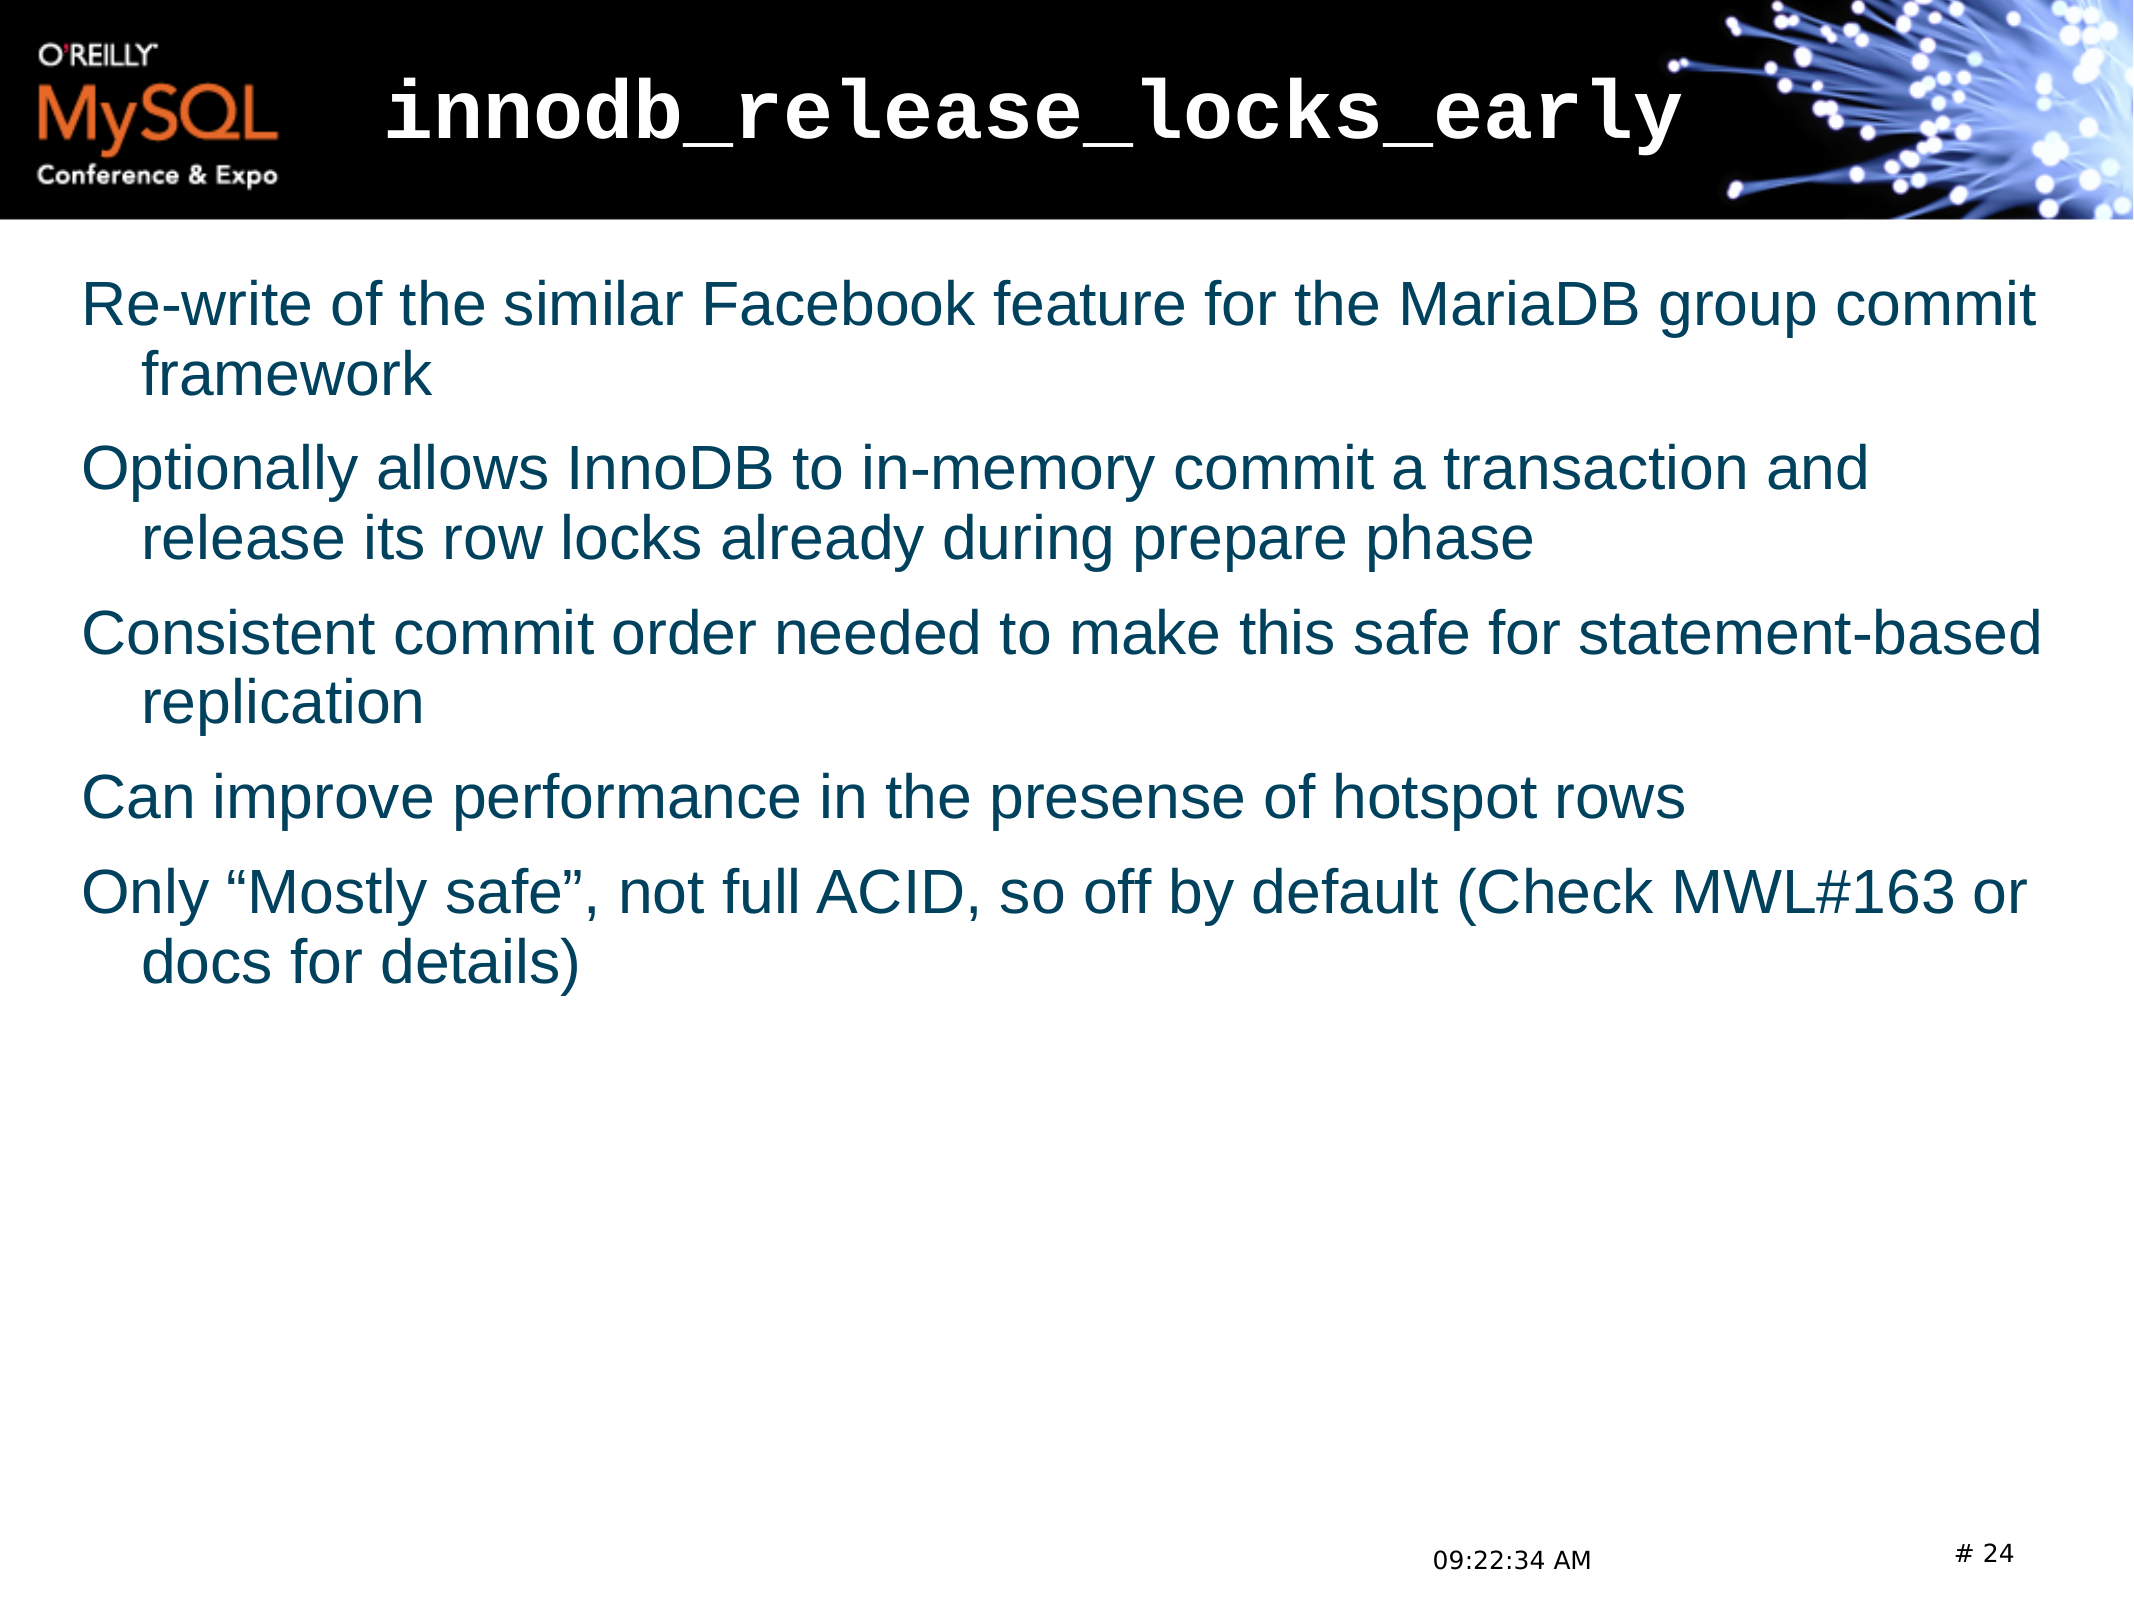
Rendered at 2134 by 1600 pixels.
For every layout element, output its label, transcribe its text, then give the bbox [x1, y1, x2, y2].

title innodb_release_locks_early [374, 38, 2103, 195]
picture [0, 0, 2134, 1600]
list Re-write of the similar Facebook feature for the MariaDB group commit framework Optionally allows InnoDB to in-memory commit a transaction and release its row locks already during prepare phase Consistent commit order needed to make this safe for statement-based replication Can improve performance in the presense of hotspot rows Only “Mostly safe”, not full ACID, so off by default (Check MWL#163 or docs for details) [0, 260, 2100, 1335]
